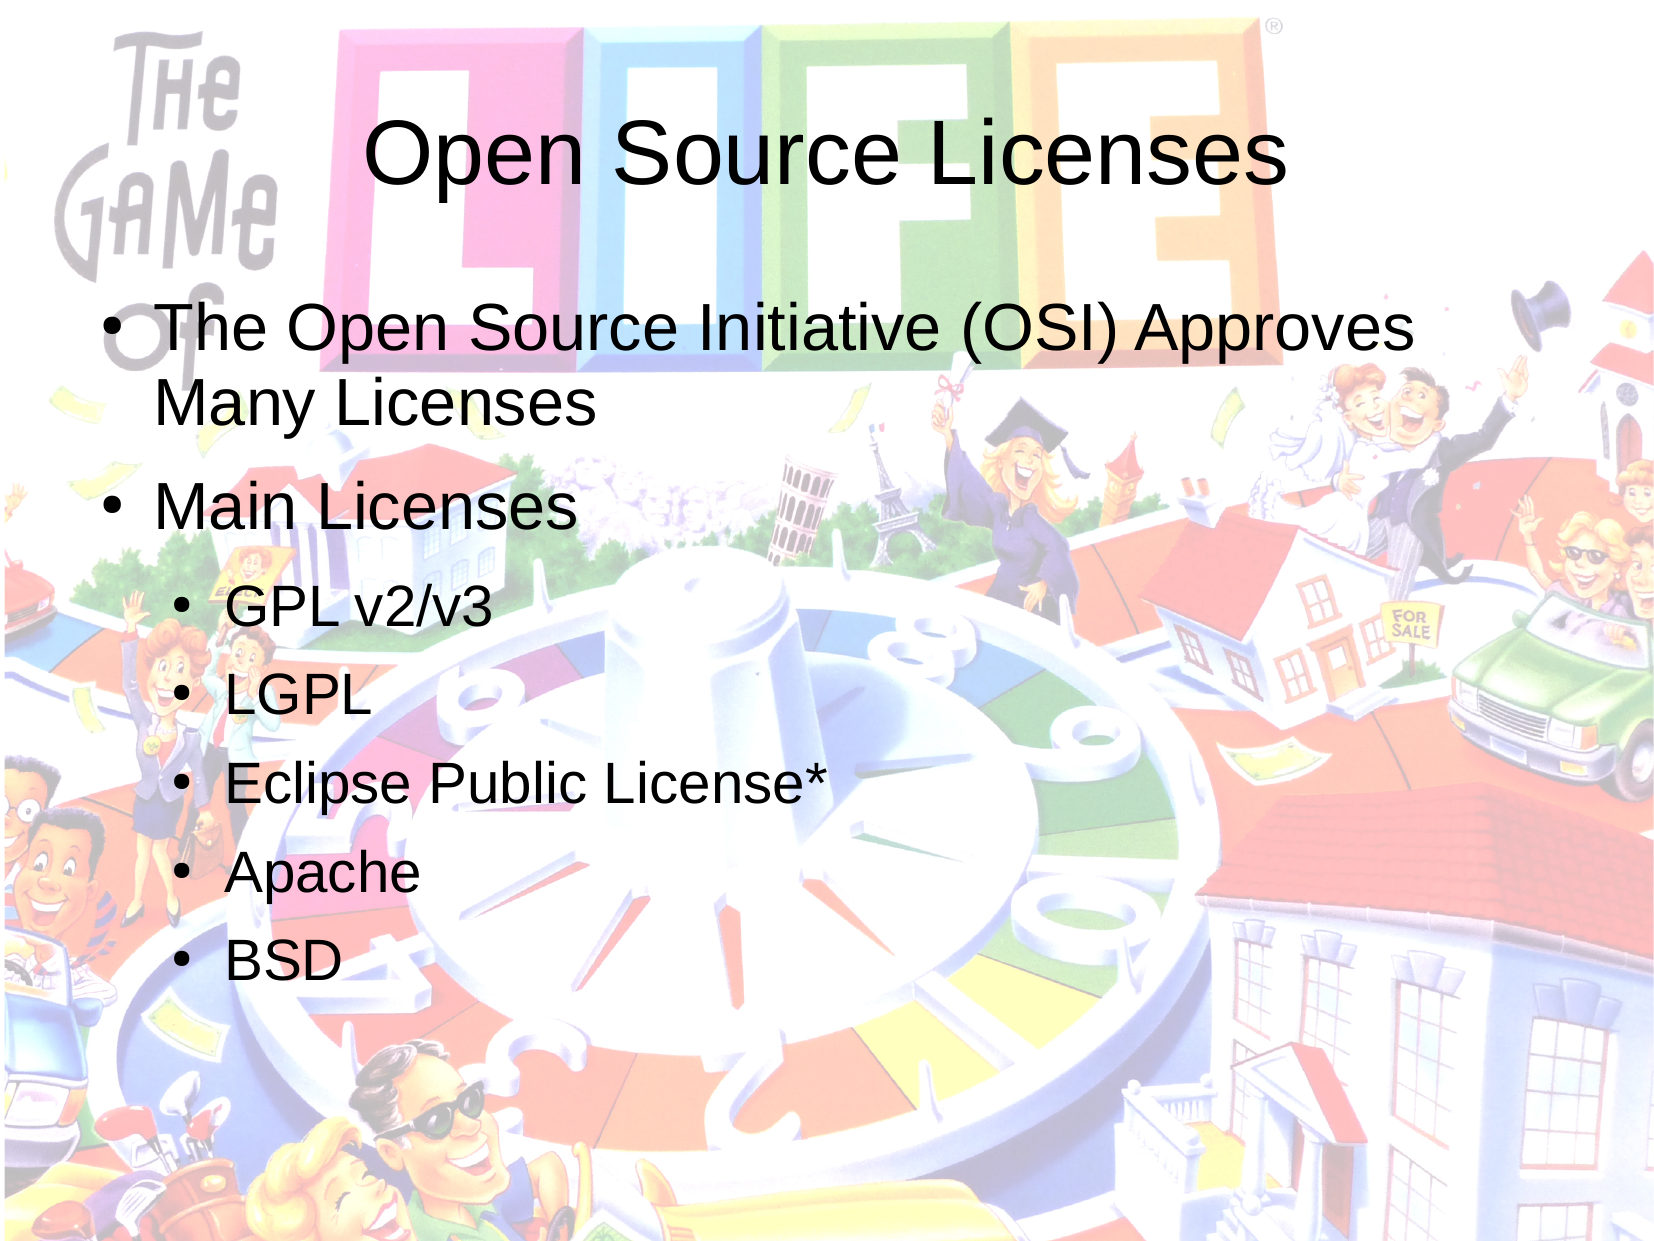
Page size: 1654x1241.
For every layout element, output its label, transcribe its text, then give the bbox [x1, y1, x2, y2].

picture [4, 0, 1654, 1241]
title Open Source Licenses [82, 56, 1571, 250]
list The Open Source Initiative (OSI) Approves Many Licenses Main Licenses GPL v2/v3 LGPL Eclipse Public License* Apache BSD [82, 290, 1571, 1109]
